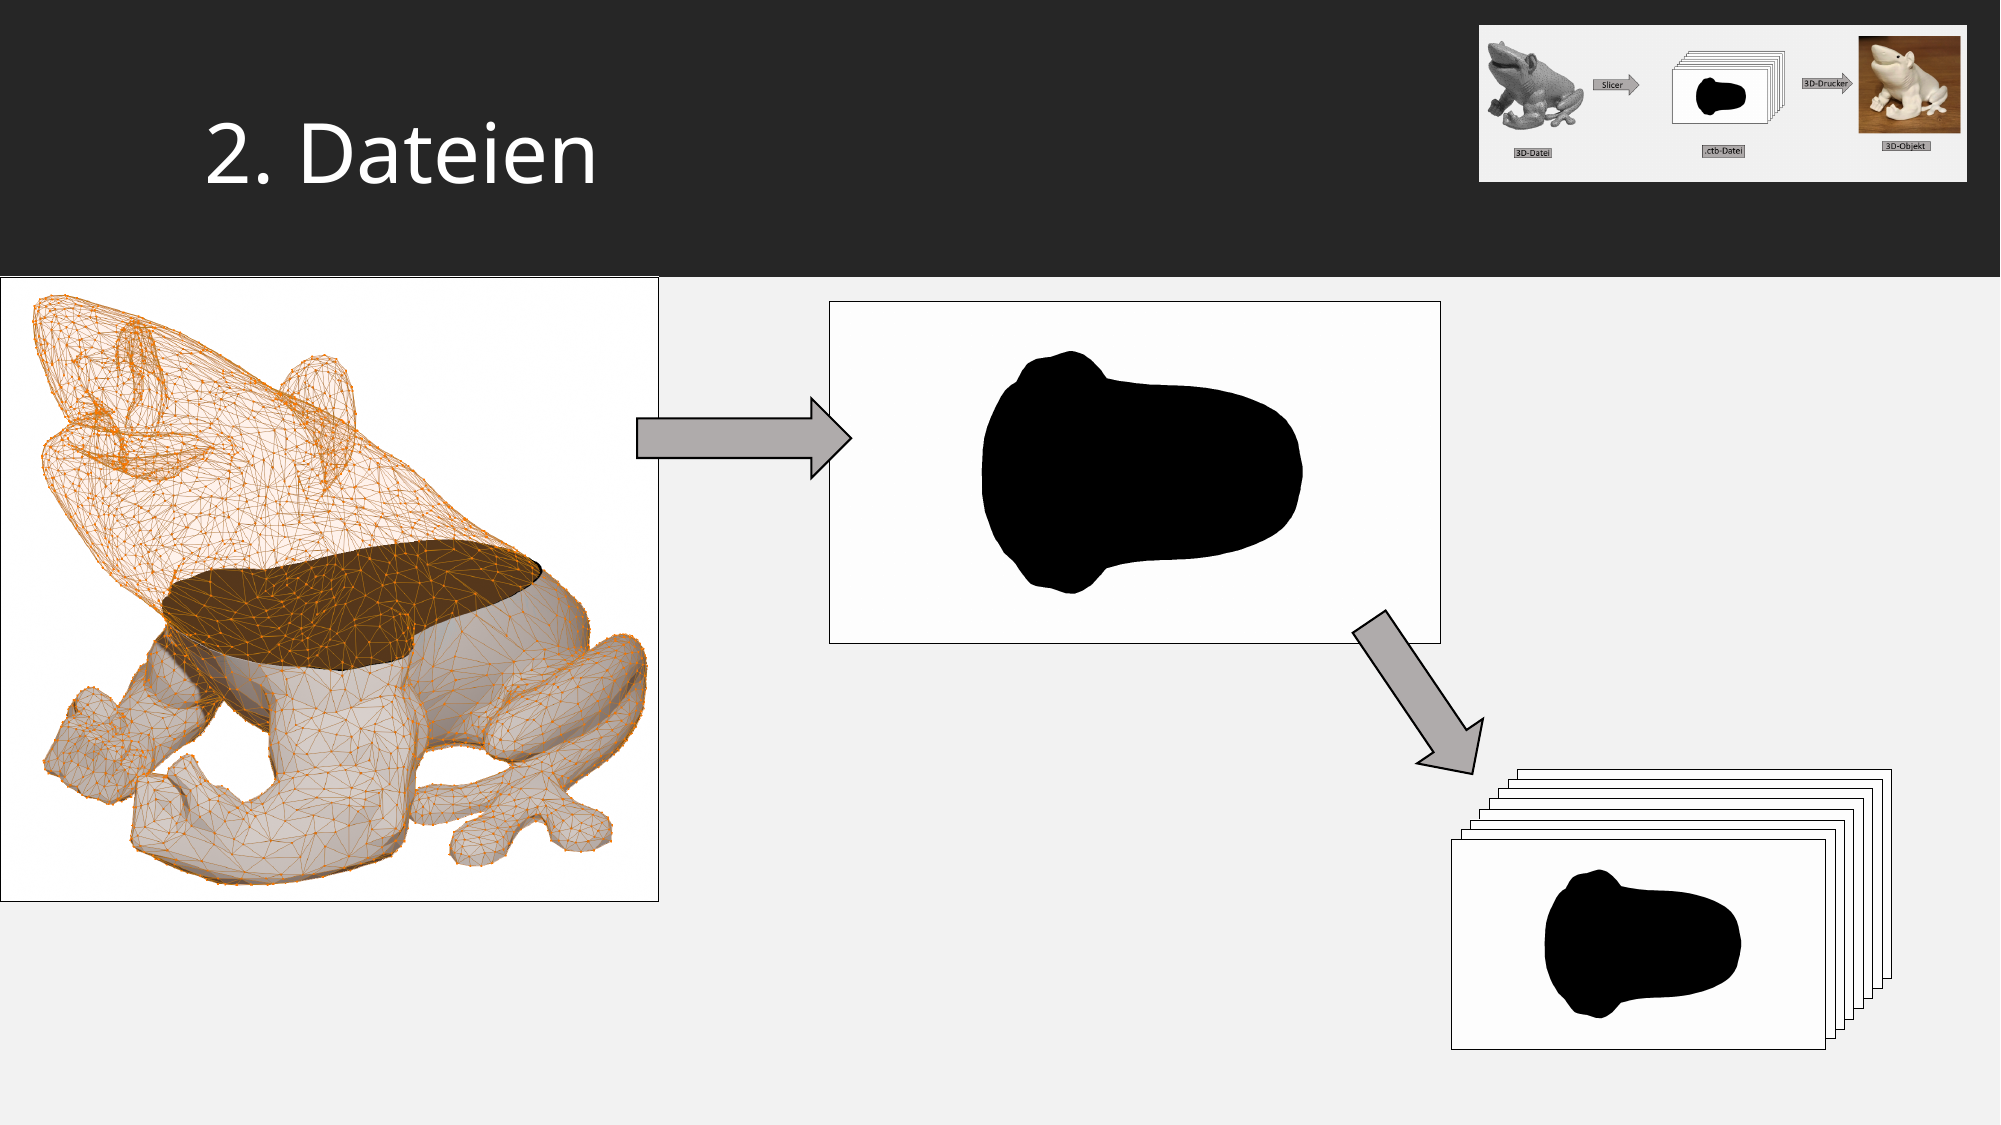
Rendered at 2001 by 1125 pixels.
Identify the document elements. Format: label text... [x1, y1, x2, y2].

picture [1479, 25, 1967, 182]
text_box [0, 0, 2000, 1125]
picture [0, 276, 659, 902]
title 2. Dateien [189, 104, 1812, 253]
picture [1451, 769, 1892, 1050]
picture [829, 301, 1441, 644]
